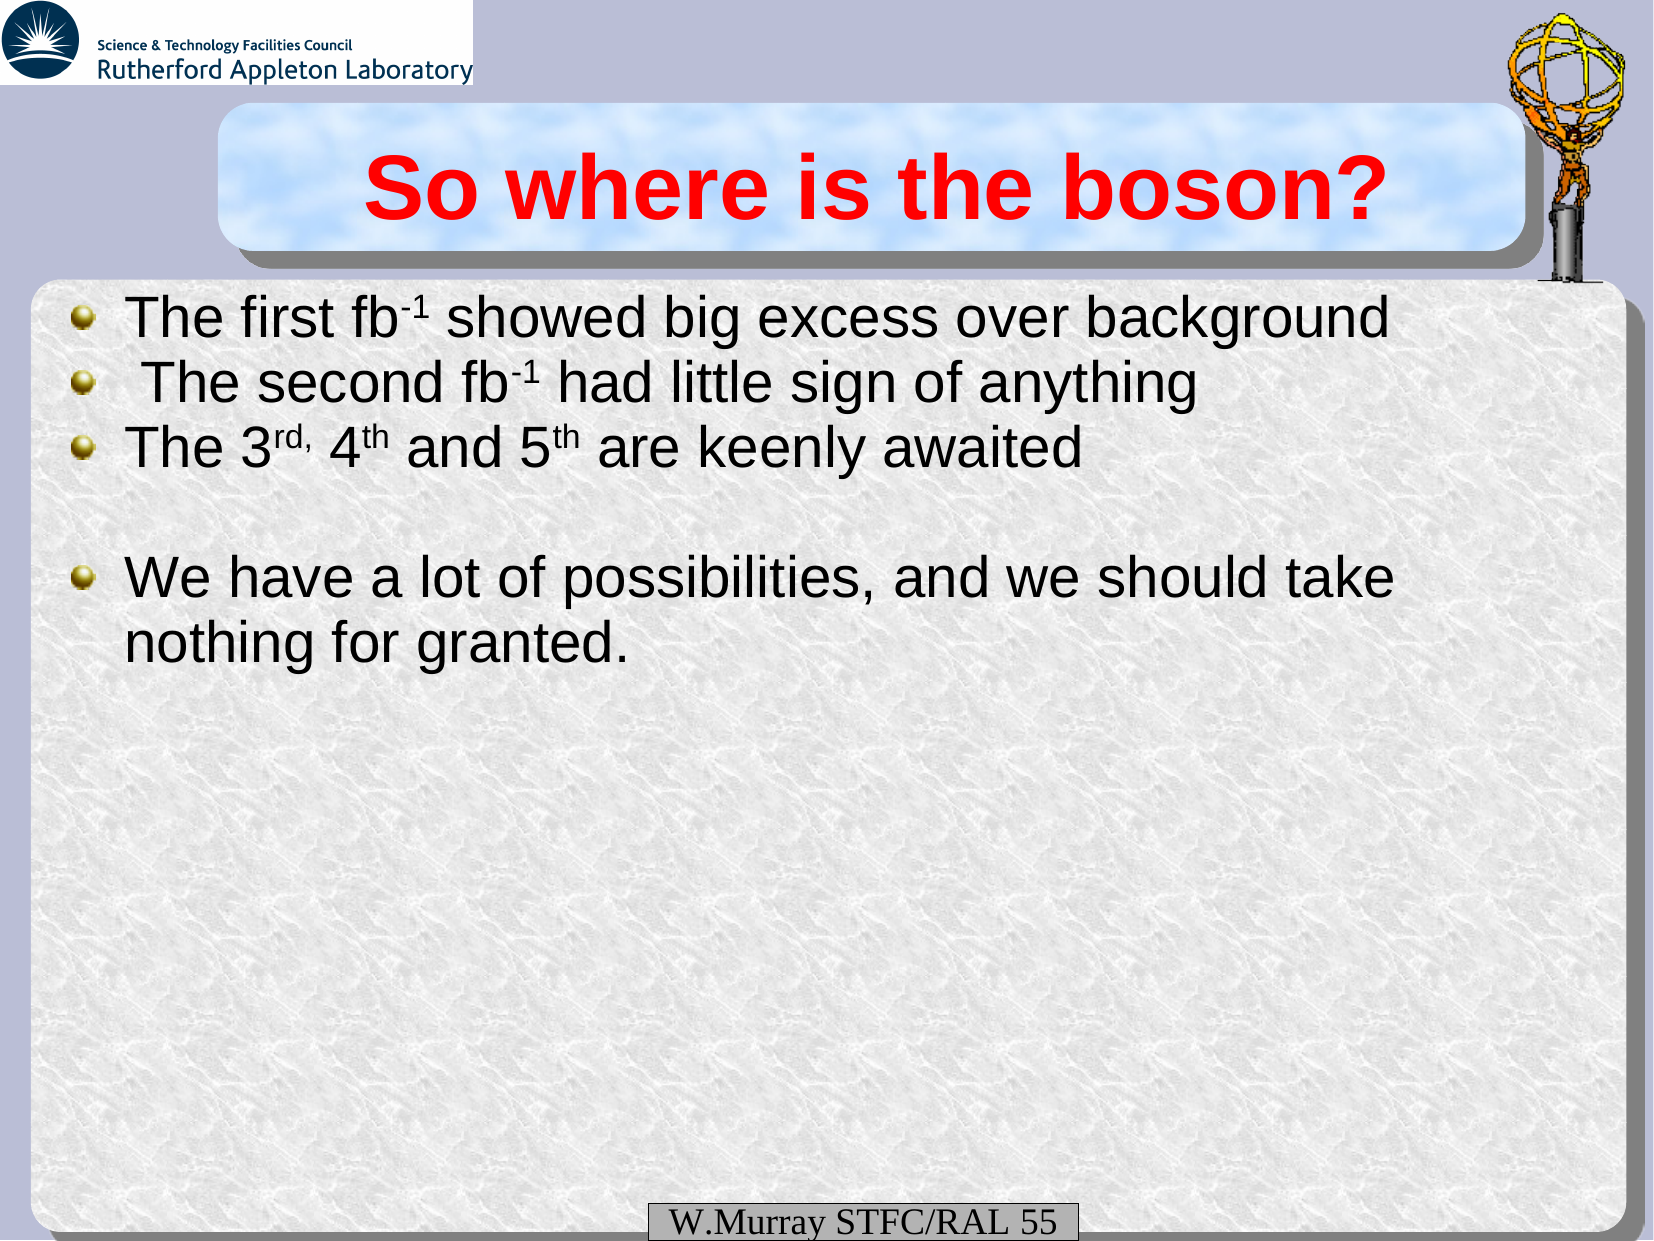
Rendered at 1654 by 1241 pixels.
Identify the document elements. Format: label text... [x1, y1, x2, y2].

picture [0, 0, 473, 85]
title So where is the boson? [244, 112, 1512, 263]
picture [30, 0, 1654, 1232]
list The first fb-1 showed big excess over background The second fb-1 had little sign of anything The 3rd, 4th and 5th are keenly awaited We have a lot of possibilities, and we should take nothing for granted. [53, 285, 1568, 1104]
